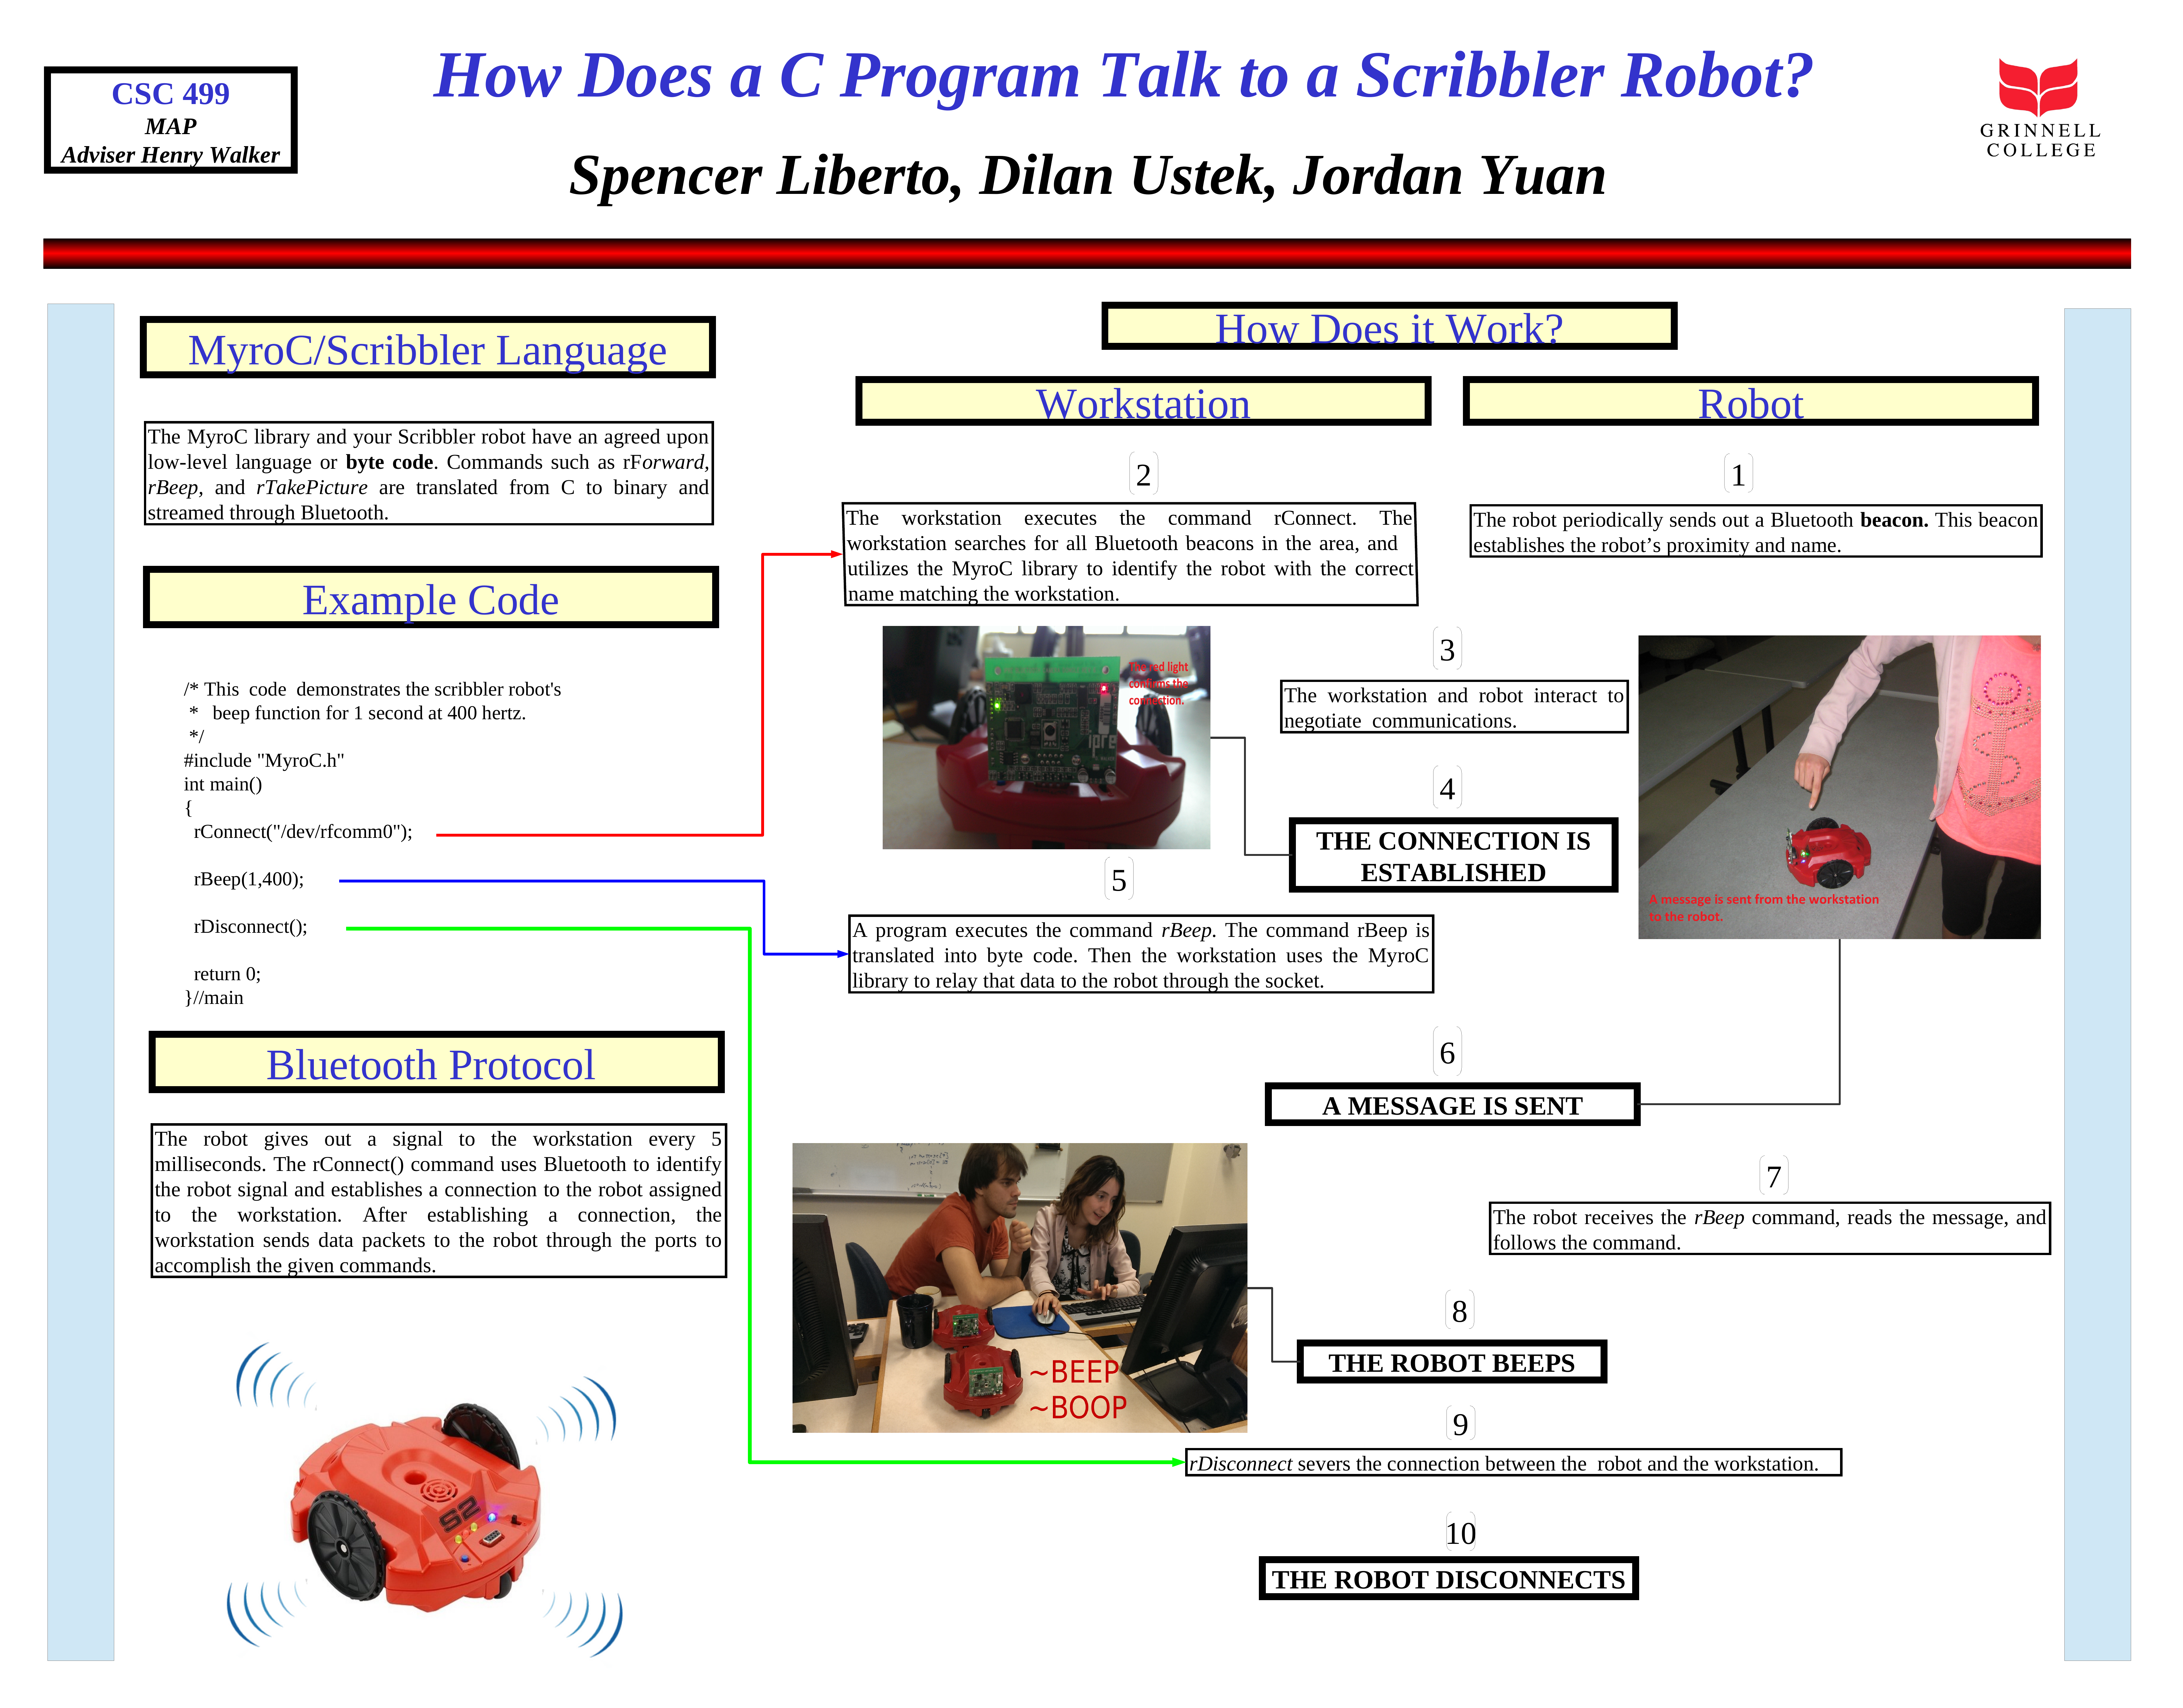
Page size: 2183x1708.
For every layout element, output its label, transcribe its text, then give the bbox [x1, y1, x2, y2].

text_box 10 [1470, 1537, 1475, 1551]
text_box The workstation and robot interact to negotiate communications. [1281, 681, 1628, 732]
text_box 7 [1760, 1155, 1765, 1194]
picture [883, 626, 1210, 849]
text_box [43, 238, 2131, 269]
text_box The workstation executes the command rConnect. The workstation searches for all Bluetooth beacons in the area, and utilizes the MyroC library to identify the robot with the correct name matching the workstation. [843, 503, 1418, 605]
text_box A MESSAGE IS SENT [1268, 1086, 1638, 1123]
text_box 1 [1748, 454, 1753, 492]
picture [1639, 635, 2041, 939]
text_box Example Code [146, 569, 716, 625]
text_box 3 [1433, 627, 1438, 669]
text_box 2 [1129, 452, 1135, 494]
text_box THE ROBOT DISCONNECTS [1262, 1559, 1636, 1597]
text_box 8 [1469, 1290, 1474, 1329]
text_box 9 [1446, 1406, 1452, 1440]
text_box 6 [1433, 1026, 1438, 1076]
picture [1978, 55, 2102, 159]
text_box A program executes the command rBeep. The command rBeep is translated into byte code. Then the workstation uses the MyroC library to relay that data to the robot through the socket. [849, 915, 1434, 993]
text_box The MyroC library and your Scribbler robot have an agreed upon low-level language or byte code. Commands such as rForward, rBeep, and rTakePicture are translated from C to binary and streamed through Bluetooth. [145, 422, 713, 524]
text_box CSC 499 MAP Adviser Henry Walker [47, 70, 295, 170]
text_box 5 [1128, 857, 1134, 900]
text_box Bluetooth Protocol [152, 1034, 721, 1090]
text_box THE ROBOT BEEPS [1300, 1343, 1604, 1380]
text_box The robot periodically sends out a Bluetooth beacon. This beacon establishes the robot’s proximity and name. [1471, 505, 2042, 557]
text_box THE CONNECTION IS ESTABLISHED [1292, 820, 1615, 889]
text_box [47, 304, 114, 1661]
text_box Spencer Liberto, Dilan Ustek, Jordan Yuan [278, 129, 1899, 213]
picture [793, 1143, 1247, 1433]
text_box Robot [1466, 380, 2036, 422]
text_box The robot receives the rBeep command, reads the message, and follows the command. [1490, 1203, 2050, 1254]
picture [171, 1323, 650, 1694]
text_box 2 [1153, 452, 1158, 494]
text_box How Does a C Program Talk to a Scribbler Robot? [234, 28, 1998, 113]
text_box 10 [1446, 1512, 1452, 1551]
text_box The robot gives out a signal to the workstation every 5 milliseconds. The rConnect() command uses Bluetooth to identify the robot signal and establishes a connection to the robot assigned to the workstation. After establishing a connection, the workstation sends data packets to the robot through the ports to accomplish the given commands. [152, 1124, 726, 1277]
text_box 4 [1457, 766, 1462, 808]
text_box 5 [1105, 857, 1110, 900]
text_box [2064, 308, 2131, 1661]
text_box 7 [1783, 1155, 1788, 1194]
text_box 8 [1446, 1290, 1451, 1329]
text_box How Does it Work? [1105, 305, 1674, 346]
text_box 3 [1457, 627, 1462, 669]
text_box 10 [1470, 1525, 1472, 1543]
text_box rDisconnect severs the connection between the robot and the workstation. [1186, 1449, 1842, 1475]
text_box /* This code demonstrates the scribbler robot's * beep function for 1 second at 400 hertz. */ #include "MyroC.h" int main() { rConnect("/dev/rfcomm0"); rBeep(1,400); rDisconnect(); return 0; }//main [179, 674, 683, 1039]
text_box 4 [1433, 766, 1438, 808]
text_box MyroC/Scribbler Language [143, 319, 713, 375]
text_box 9 [1470, 1406, 1475, 1440]
text_box Workstation [859, 380, 1428, 422]
text_box 6 [1457, 1026, 1462, 1076]
text_box 10 [1470, 1512, 1475, 1530]
text_box 1 [1724, 454, 1730, 492]
